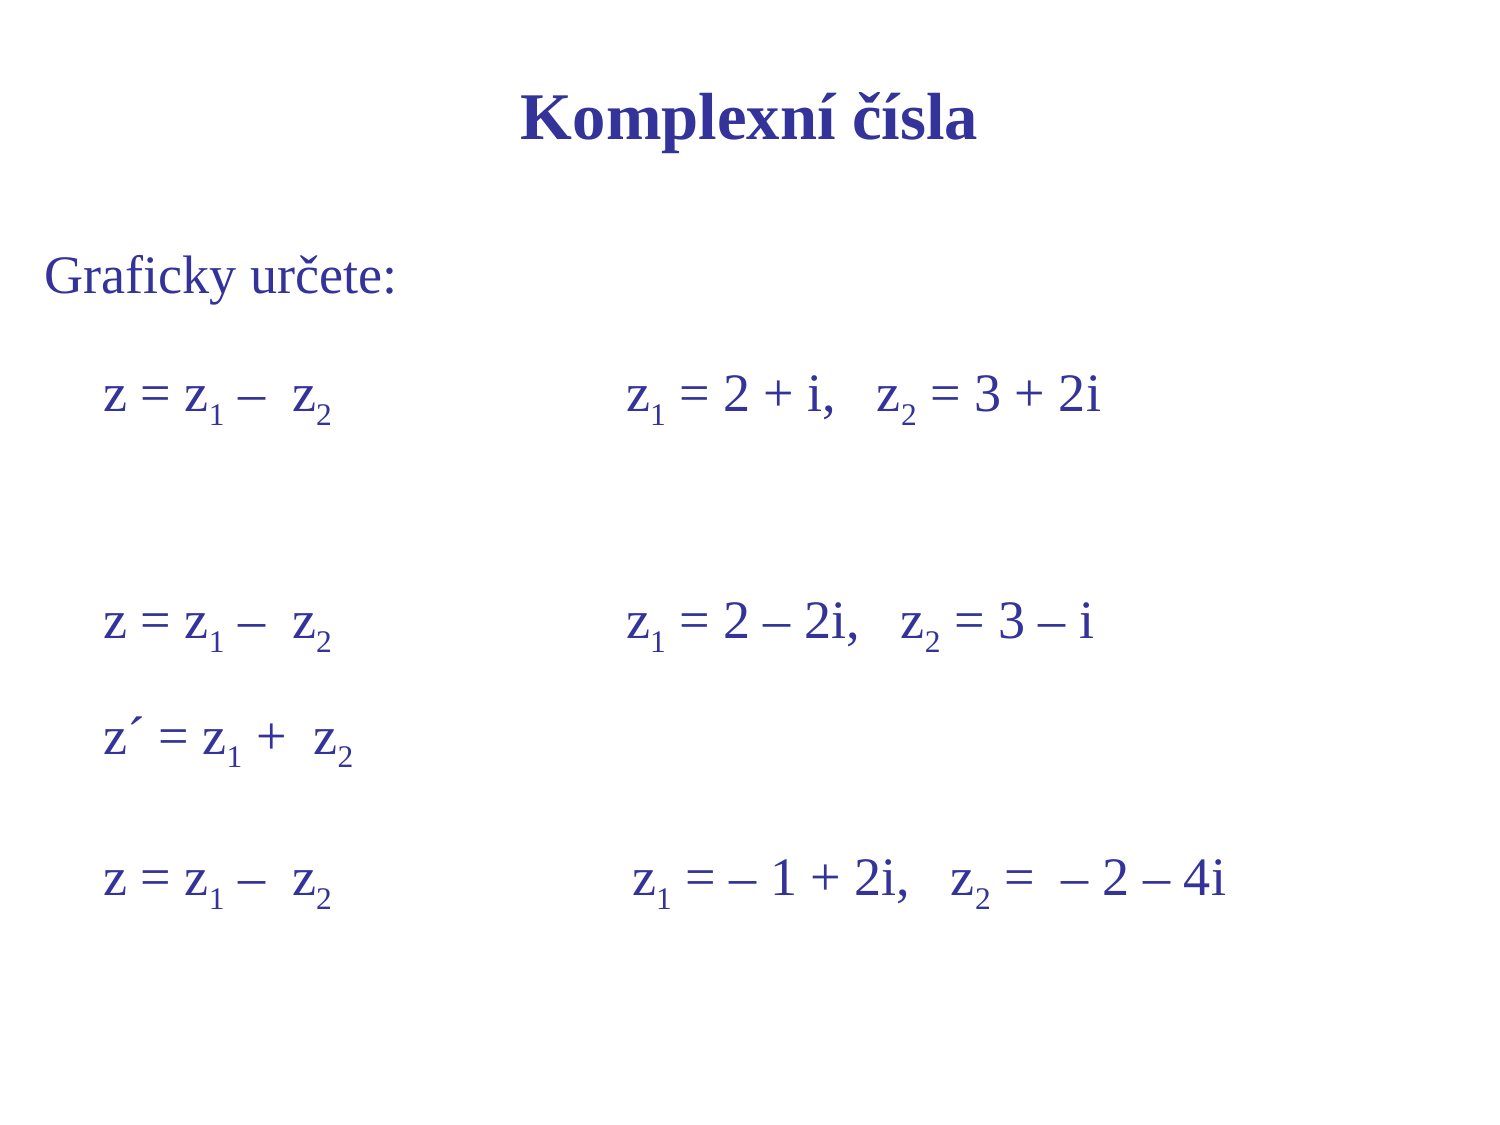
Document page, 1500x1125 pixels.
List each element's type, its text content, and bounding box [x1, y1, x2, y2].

text_box z = z1 – z2 z1 = – 1 + 2i, z2 = – 2 – 4i [88, 834, 1500, 924]
text_box z = z1 – z2 z1 = 2 + i, z2 = 3 + 2i [88, 349, 1500, 440]
text_box Graficky určete: [29, 231, 1471, 313]
text_box z = z1 – z2 z1 = 2 – 2i, z2 = 3 – i [88, 576, 1500, 667]
text_box z´ = z1 + z2 [88, 692, 597, 782]
text_box Komplexní čísla [75, 18, 1426, 207]
